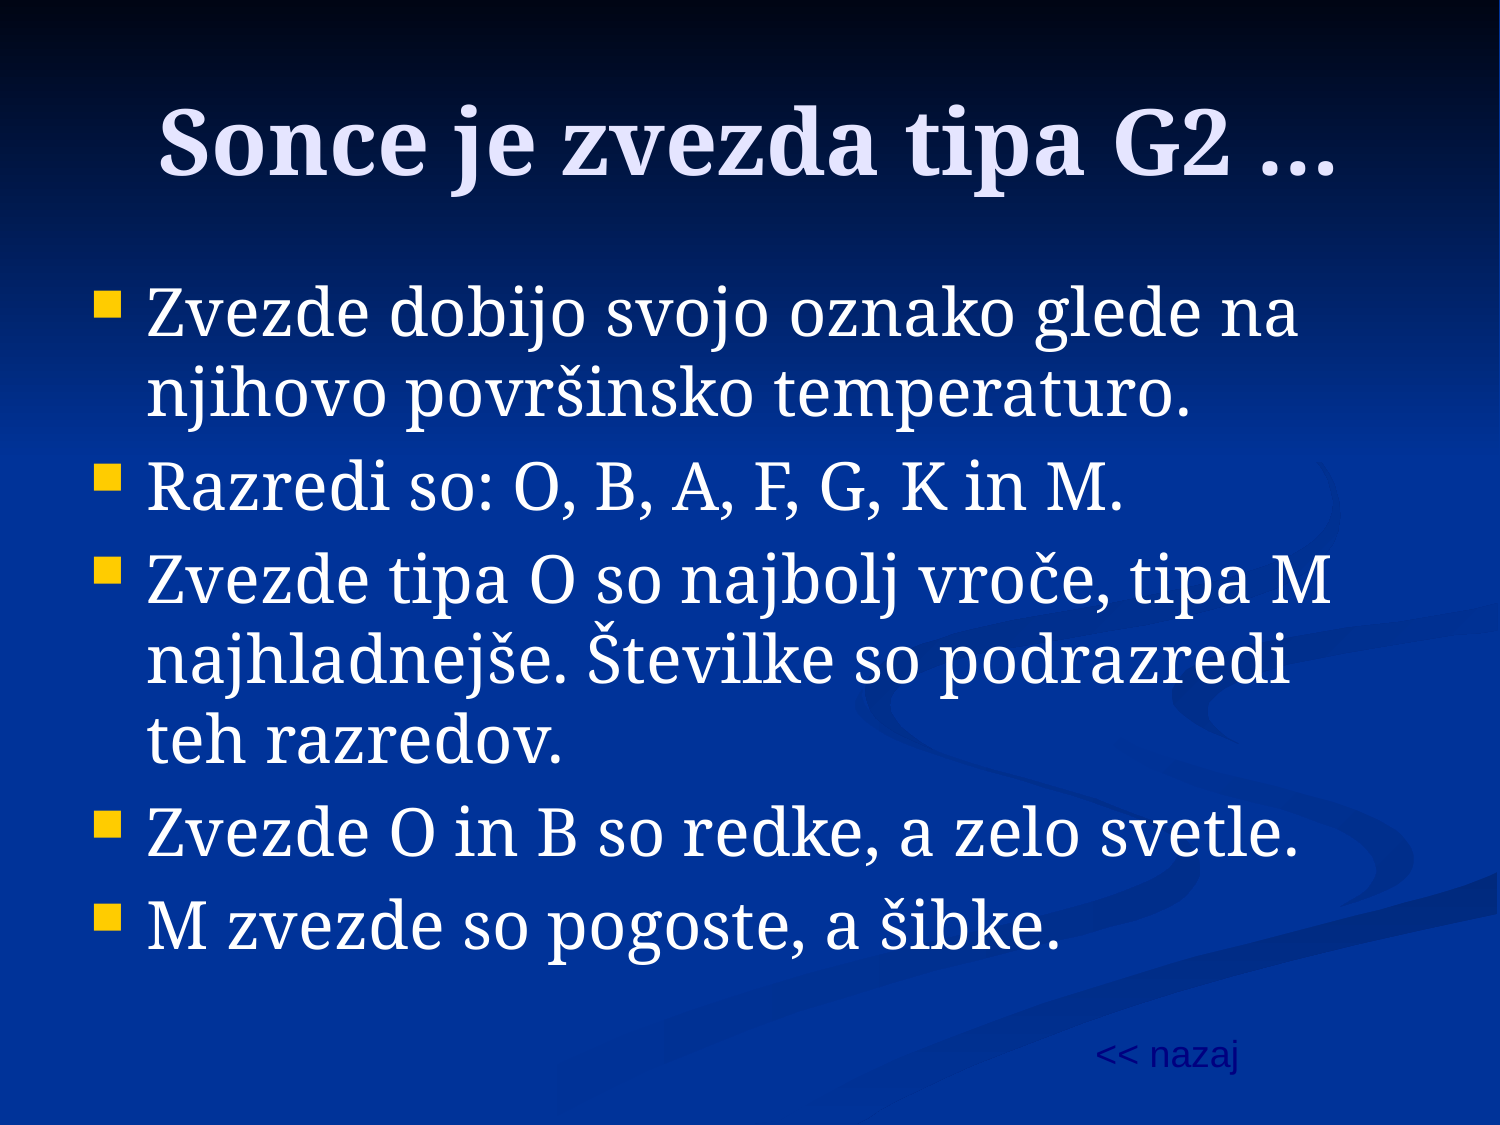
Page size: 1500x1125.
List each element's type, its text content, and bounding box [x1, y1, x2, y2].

text_box << nazaj [1080, 1023, 1376, 1083]
title Sonce je zvezda tipa G2 … [75, 45, 1425, 233]
list Zvezde dobijo svojo oznako glede na njihovo površinsko temperaturo. Razredi so: O, B, A, F, G, K in M. Zvezde tipa O so najbolj vroče, tipa M najhladnejše. Številke so podrazredi teh razredov. Zvezde O in B so redke, a zelo svetle. M zvezde so pogoste, a šibke. [75, 262, 1425, 1005]
